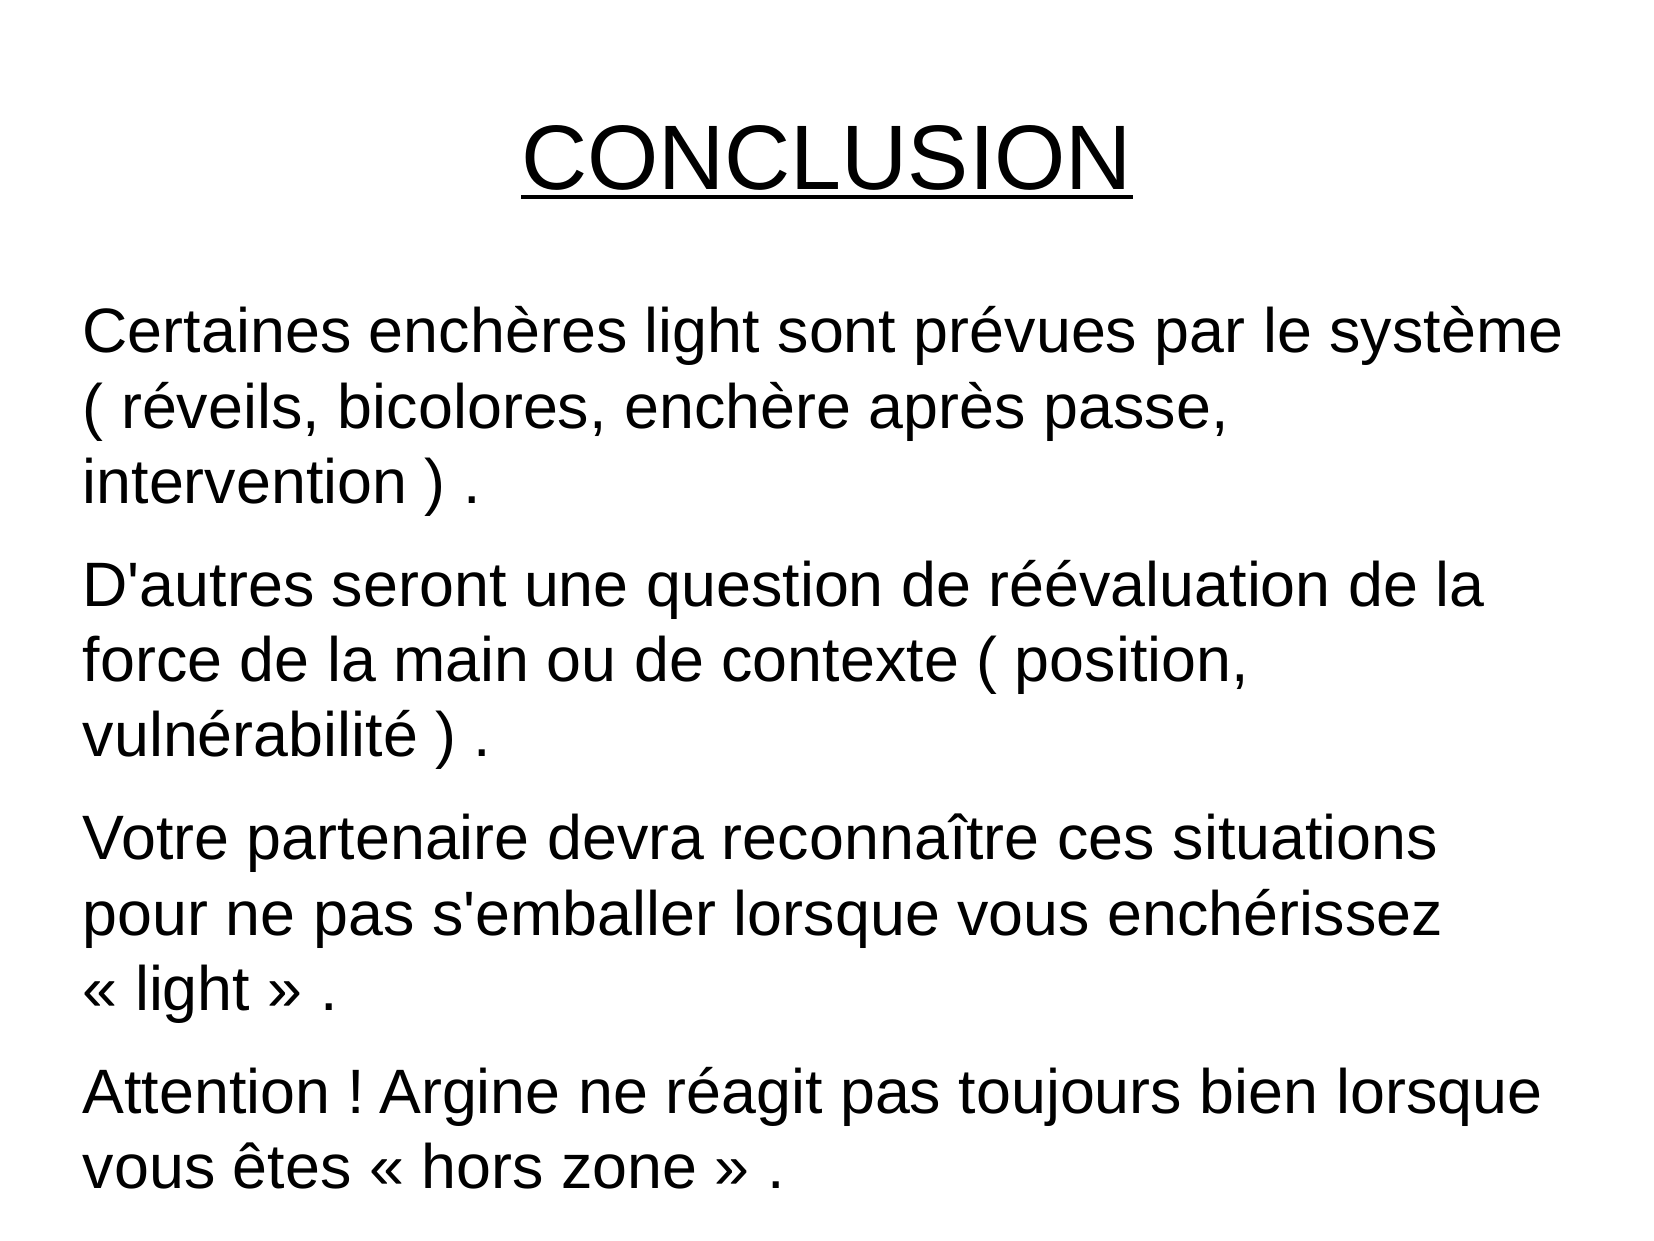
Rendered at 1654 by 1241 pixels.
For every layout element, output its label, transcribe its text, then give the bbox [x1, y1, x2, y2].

title CONCLUSION [82, 49, 1571, 257]
list Certaines enchères light sont prévues par le système ( réveils, bicolores, enchère après passe, intervention ) . D'autres seront une question de réévaluation de la force de la main ou de contexte ( position, vulnérabilité ) . Votre partenaire devra reconnaître ces situations pour ne pas s'emballer lorsque vous enchérissez « light » . Attention ! Argine ne réagit pas toujours bien lorsque vous êtes « hors zone » . [82, 290, 1571, 1202]
